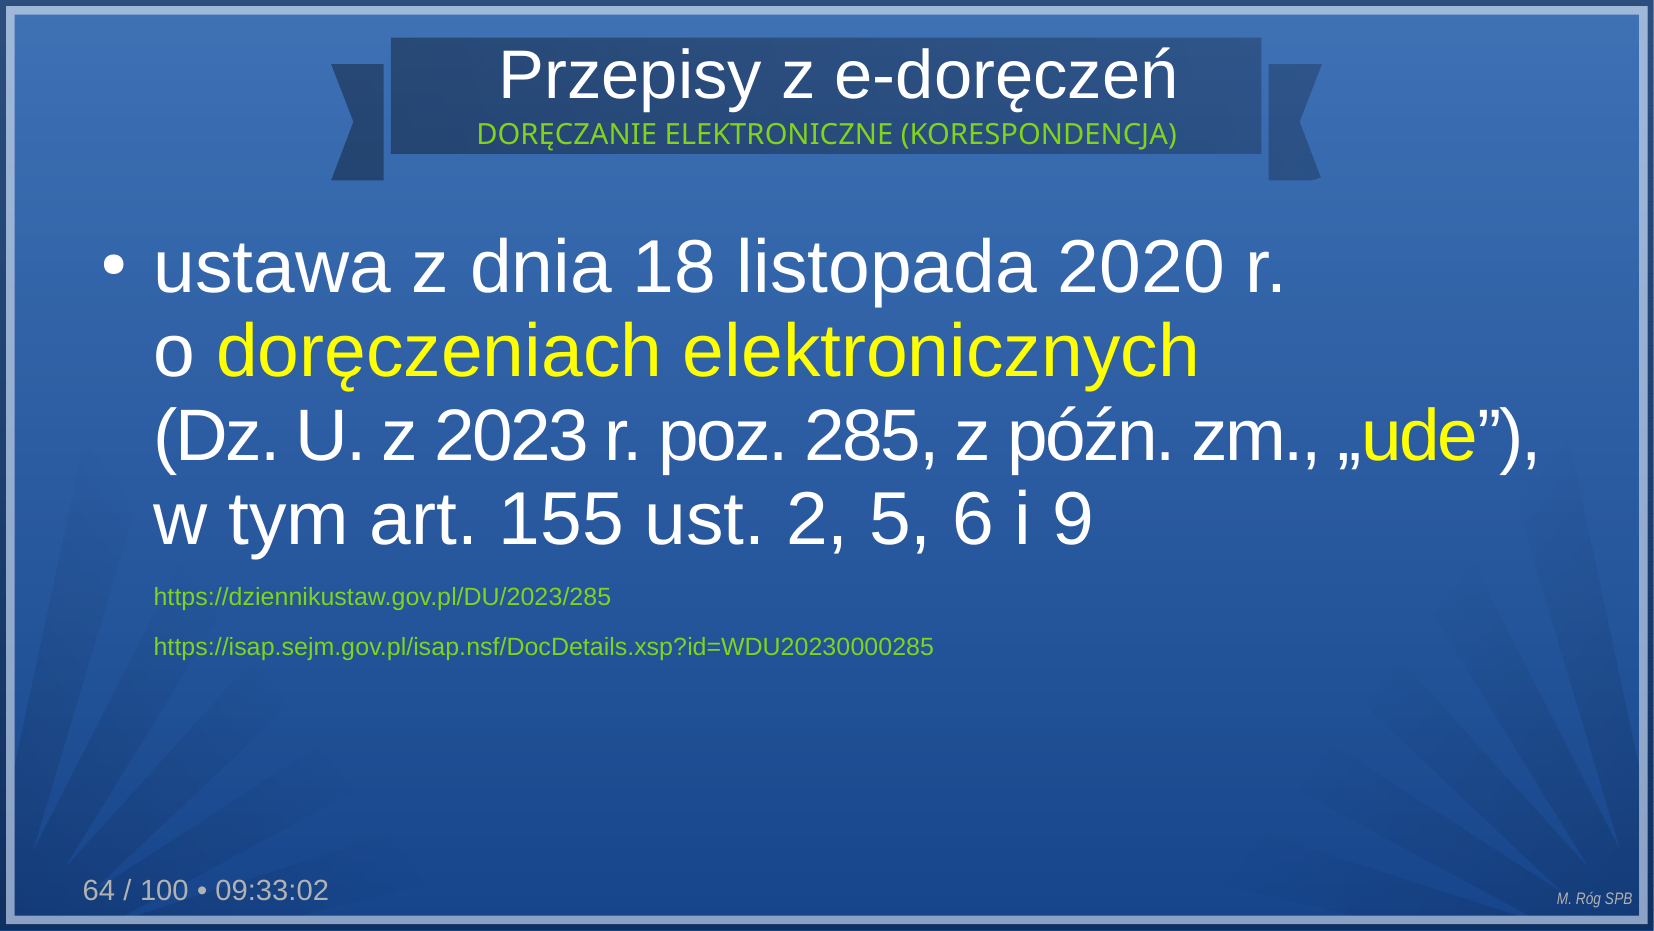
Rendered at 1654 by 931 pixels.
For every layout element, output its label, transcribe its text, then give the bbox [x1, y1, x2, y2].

title Przepisy z e-doręczeń DORĘCZANIE ELEKTRONICZNE (KORESPONDENCJA) [389, 35, 1264, 154]
list ustawa z dnia 18 listopada 2020 r. o doręczeniach elektronicznych (Dz. U. z 2023 r. poz. 285, z późn. zm., „ude”), w tym art. 155 ust. 2, 5, 6 i 9 https://dziennikustaw.gov.pl/DU/2023/285 https://isap.sejm.gov.pl/isap.nsf/DocDetails.xsp?id=WDU20230000285 [82, 224, 1571, 848]
